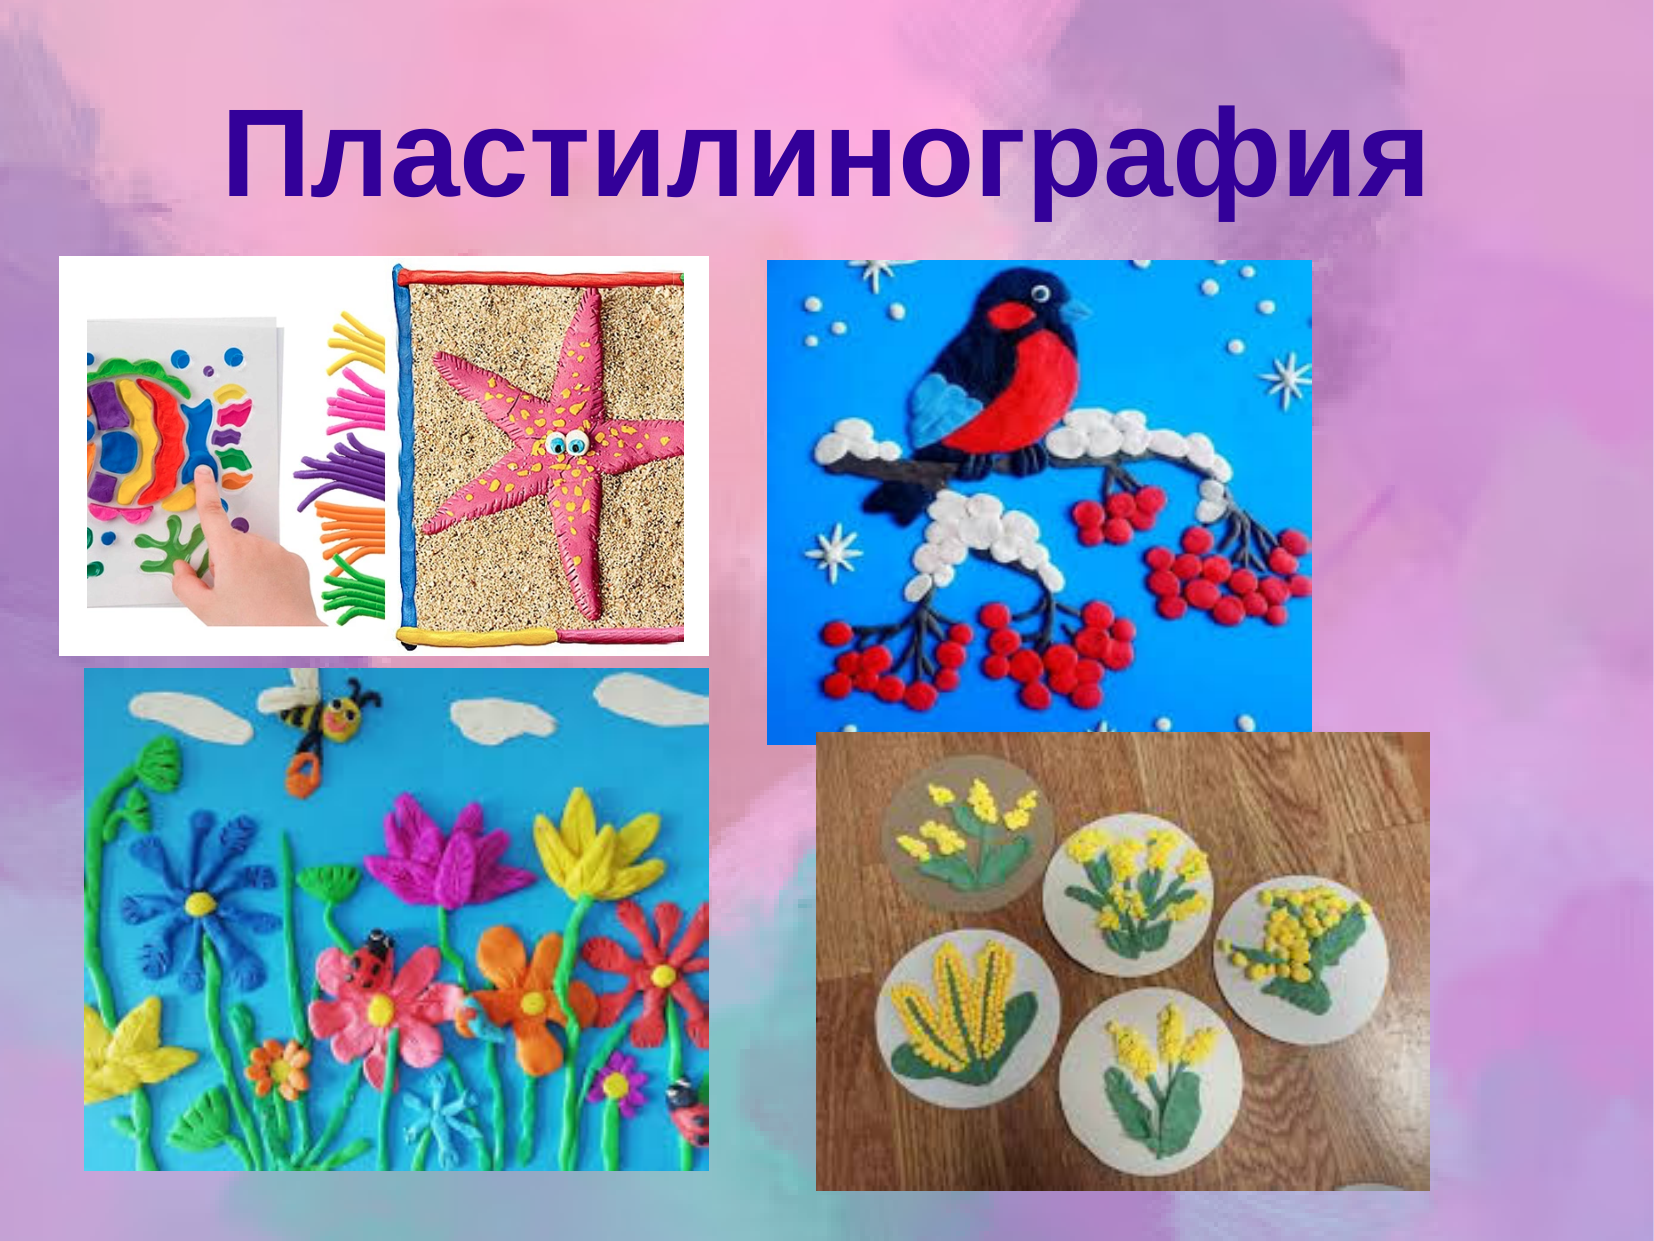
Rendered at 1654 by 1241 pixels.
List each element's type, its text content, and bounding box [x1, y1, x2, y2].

picture [0, 0, 1654, 1241]
title Пластилинография [82, 49, 1571, 257]
